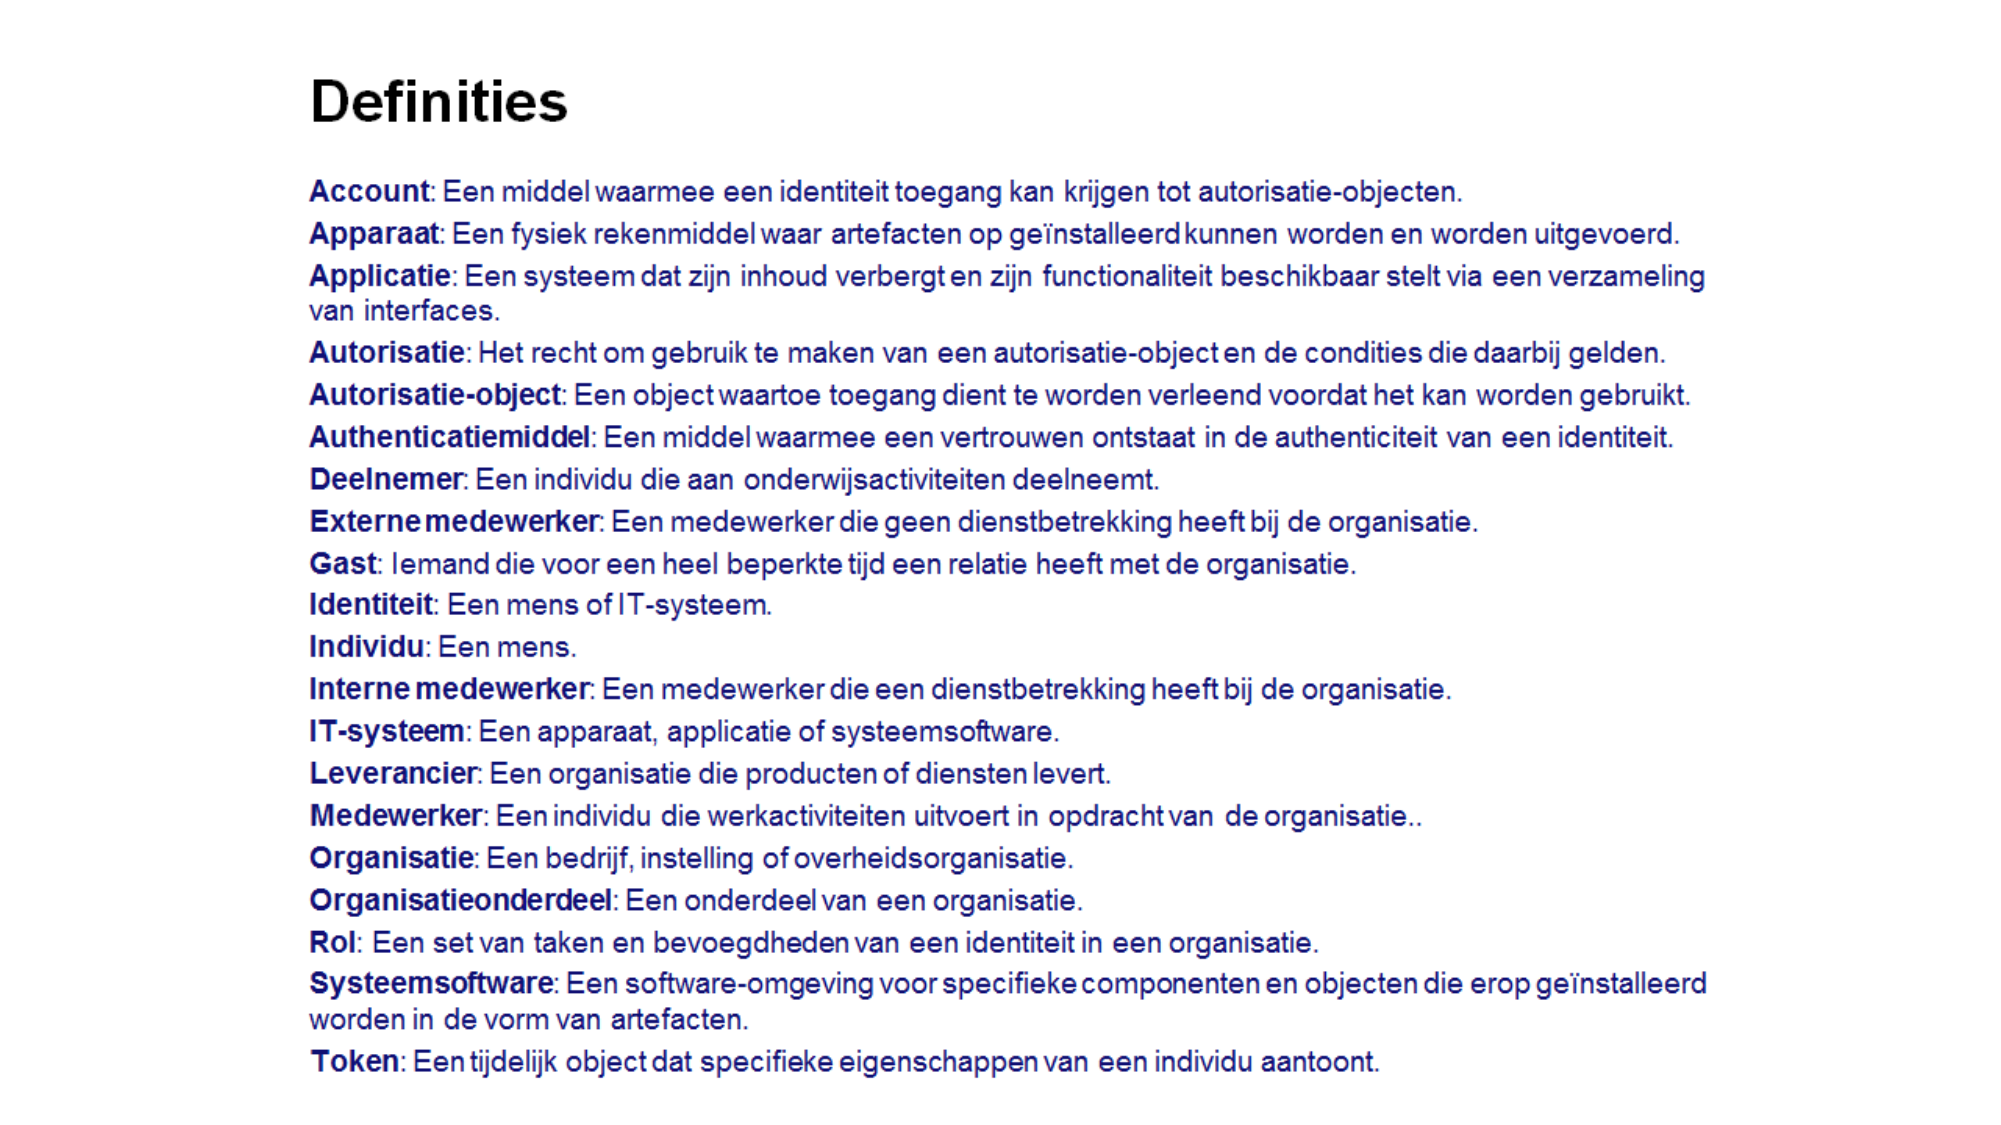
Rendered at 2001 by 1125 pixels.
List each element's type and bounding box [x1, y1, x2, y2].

picture [275, 25, 1725, 1100]
